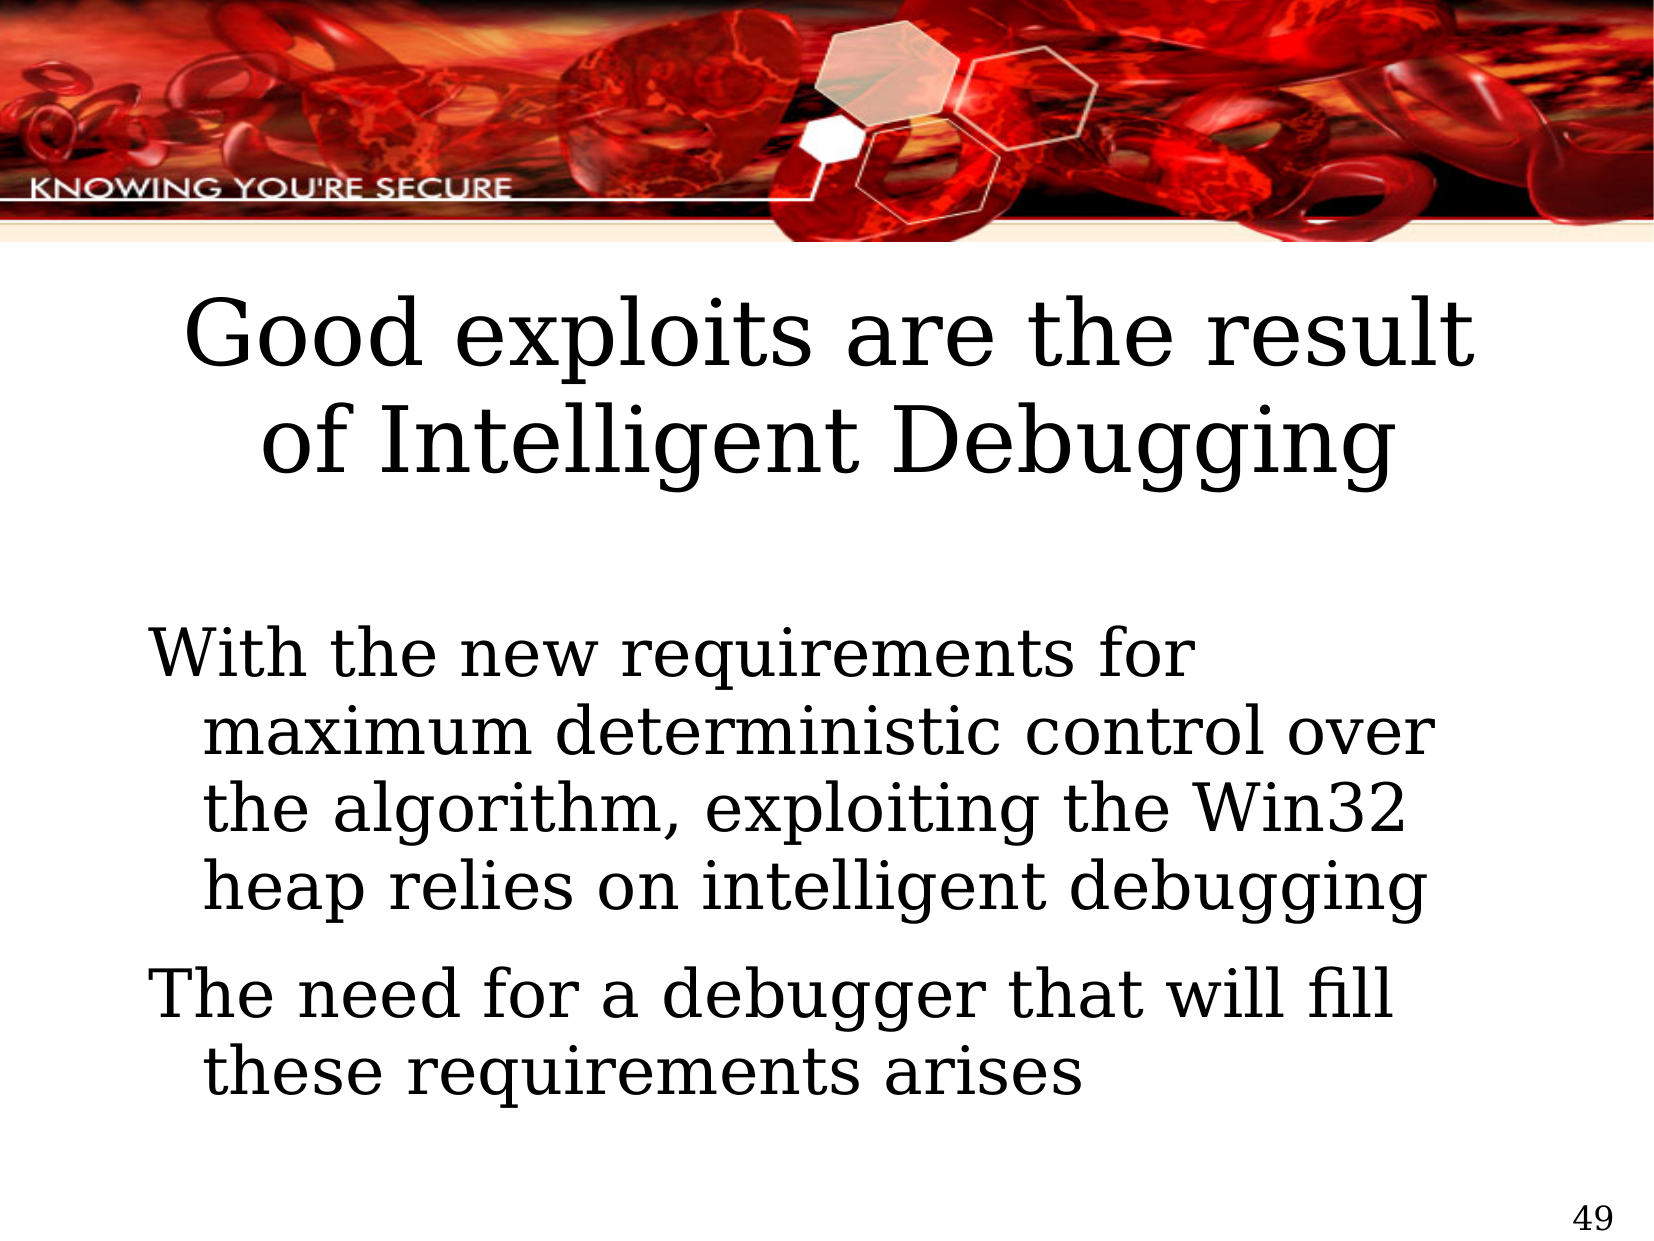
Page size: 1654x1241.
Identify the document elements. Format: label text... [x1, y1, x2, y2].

title Good exploits are the result of Intelligent Debugging [123, 280, 1536, 495]
list With the new requirements for maximum deterministic control over the algorithm, exploiting the Win32 heap relies on intelligent debugging The need for a debugger that will fill these requirements arises [131, 614, 1544, 1123]
picture [0, 0, 1654, 242]
